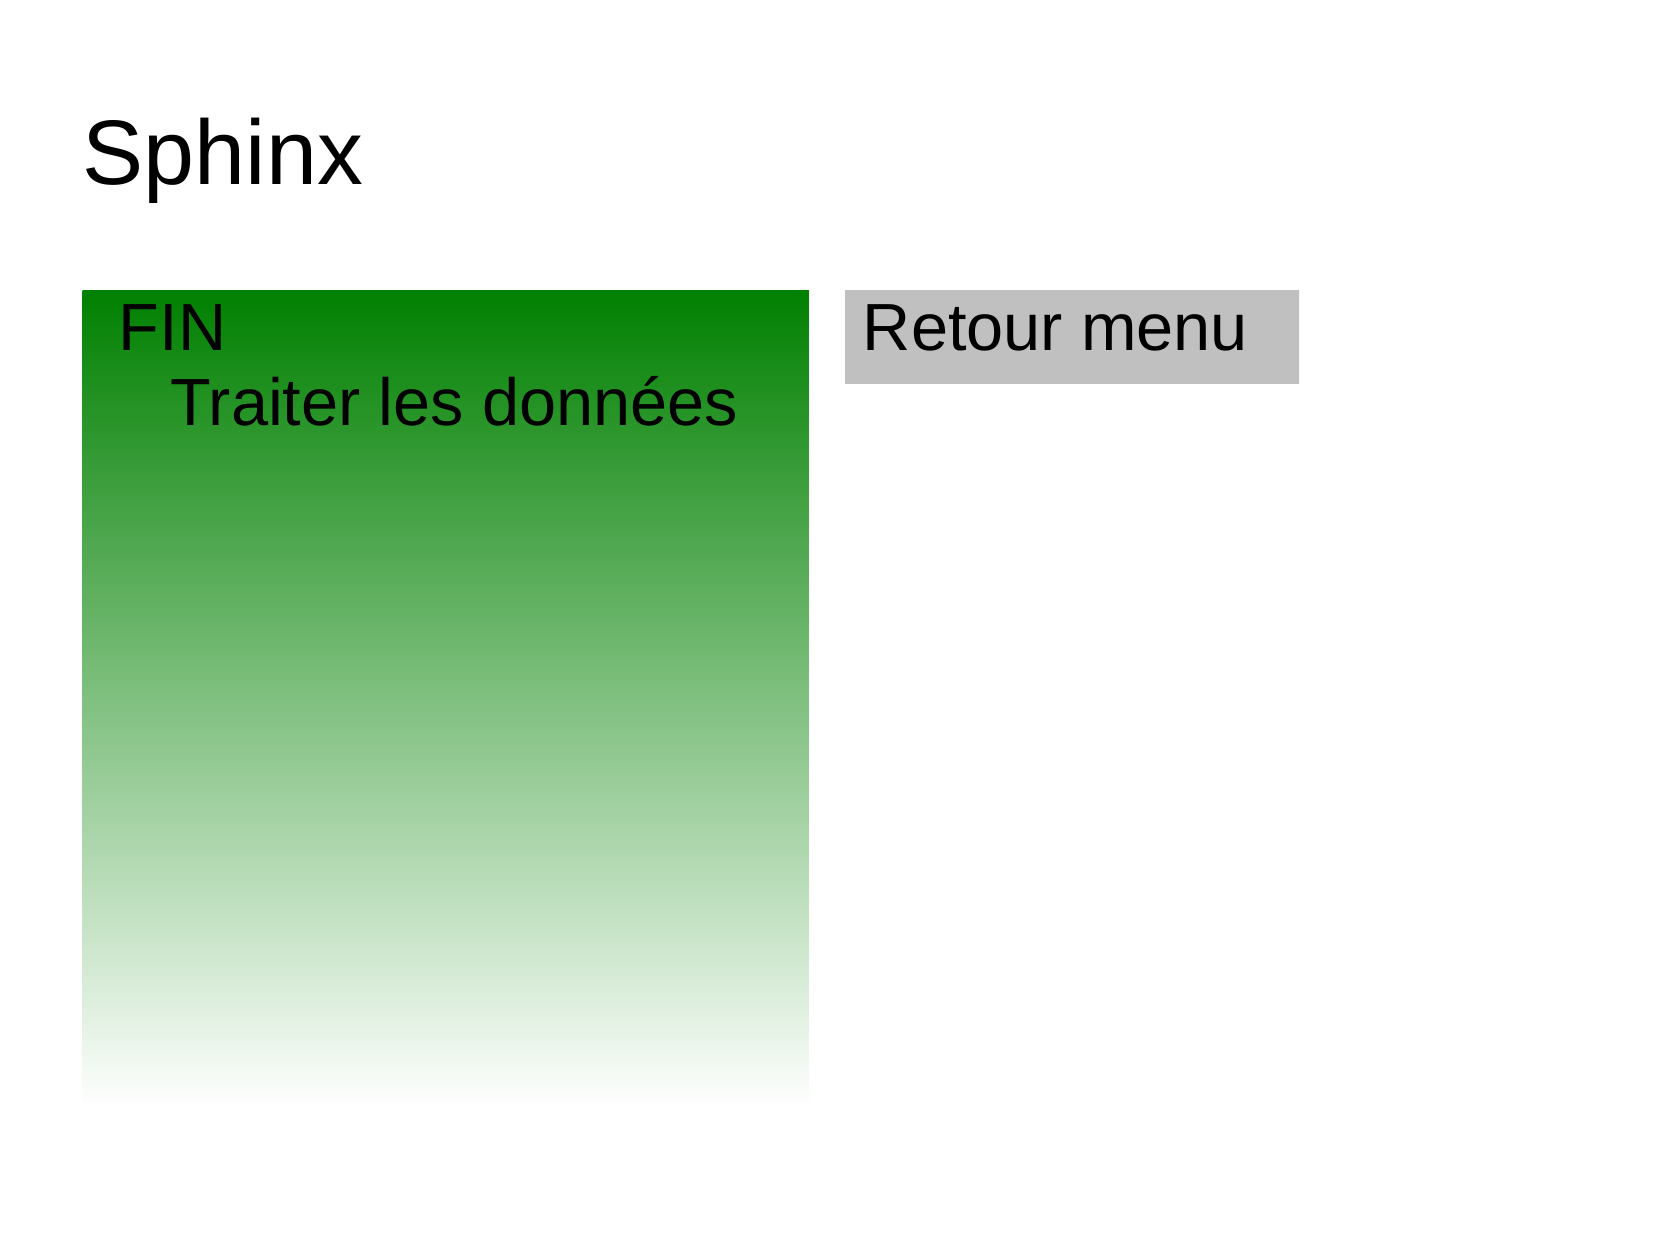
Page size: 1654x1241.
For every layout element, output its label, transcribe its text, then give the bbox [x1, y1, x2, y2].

title Sphinx [82, 49, 1571, 257]
list Retour menu [845, 290, 1300, 384]
list FIN Traiter les données [82, 290, 809, 1109]
